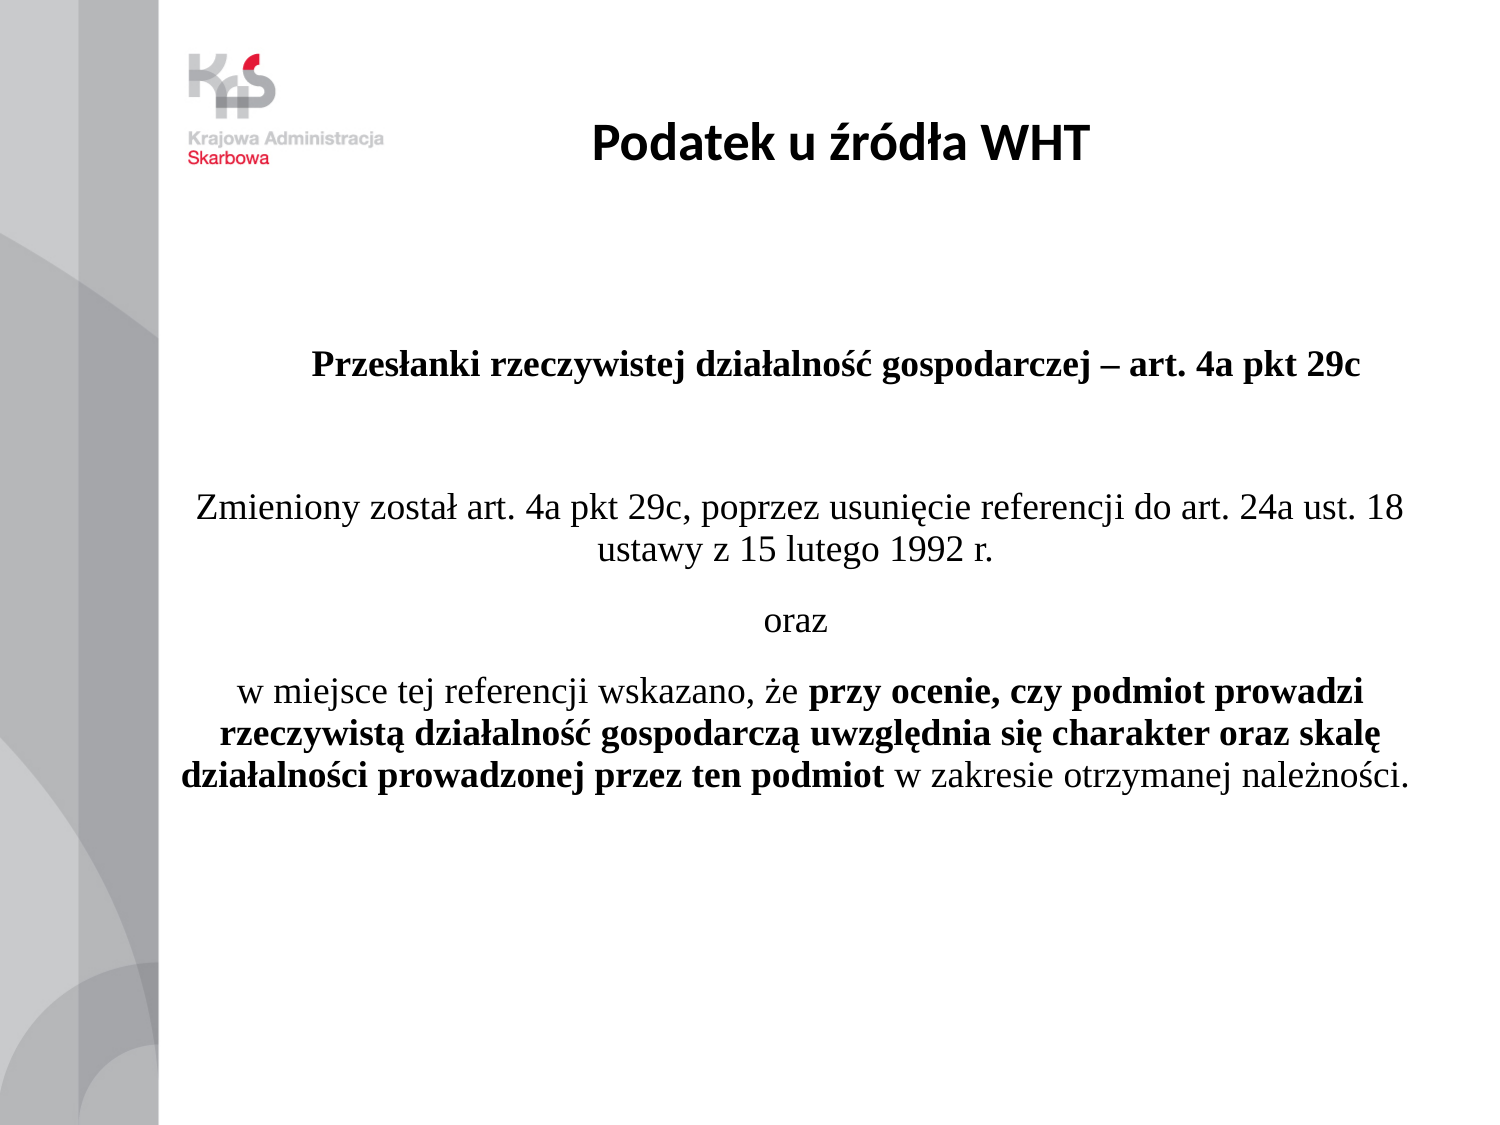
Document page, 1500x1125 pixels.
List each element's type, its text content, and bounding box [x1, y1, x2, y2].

subtitle Przesłanki rzeczywistej działalność gospodarczej – art. 4a pkt 29c Zmieniony został art. 4a pkt 29c, poprzez usunięcie referencji do art. 24a ust. 18 ustawy z 15 lutego 1992 r. oraz w miejsce tej referencji wskazano, że przy ocenie, czy podmiot prowadzi rzeczywistą działalność gospodarczą uwzględnia się charakter oraz skalę działalności prowadzonej przez ten podmiot w zakresie otrzymanej należności. [177, 238, 1424, 1030]
picture [0, 0, 1500, 1125]
title Podatek u źródła WHT [324, 44, 1359, 232]
